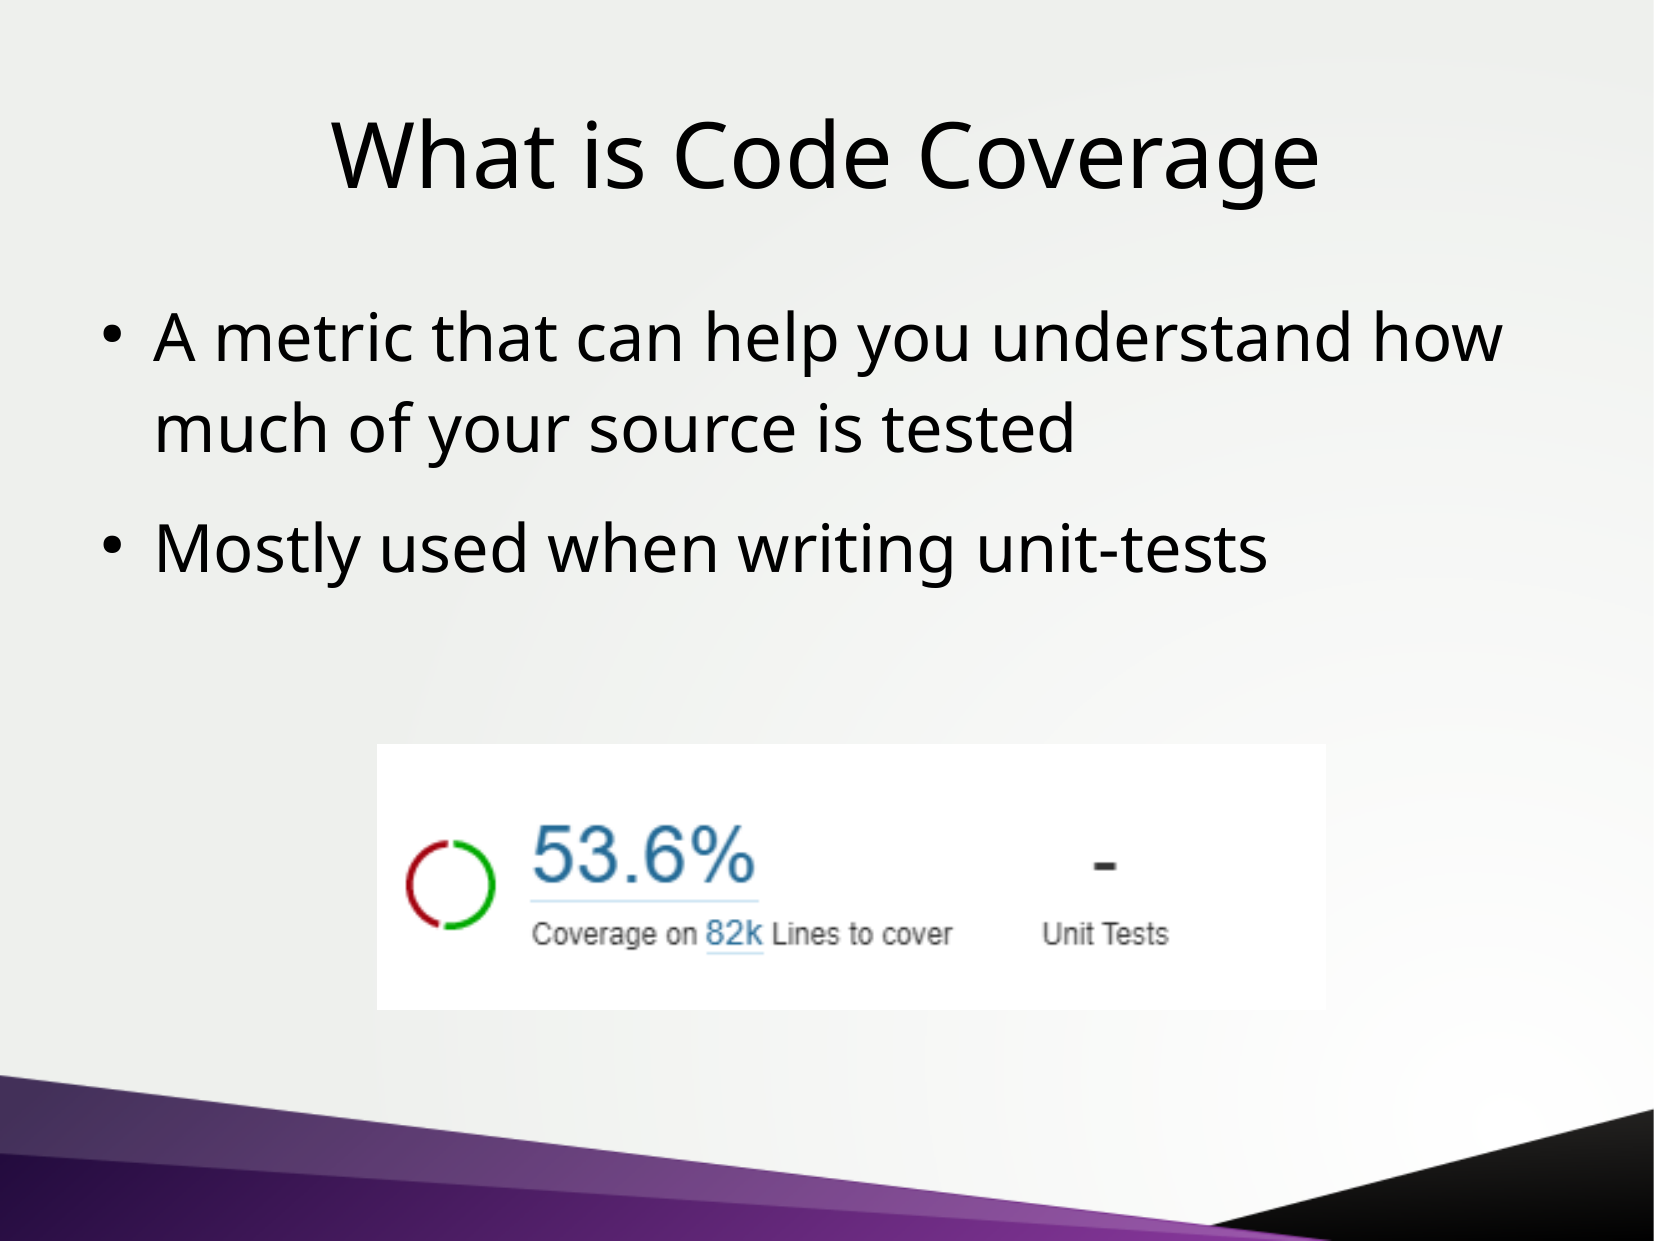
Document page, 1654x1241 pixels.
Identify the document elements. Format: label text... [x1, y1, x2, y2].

picture [0, 0, 1654, 1241]
list A metric that can help you understand how much of your source is tested Mostly used when writing unit-tests [82, 290, 1571, 1010]
title What is Code Coverage [82, 49, 1571, 257]
